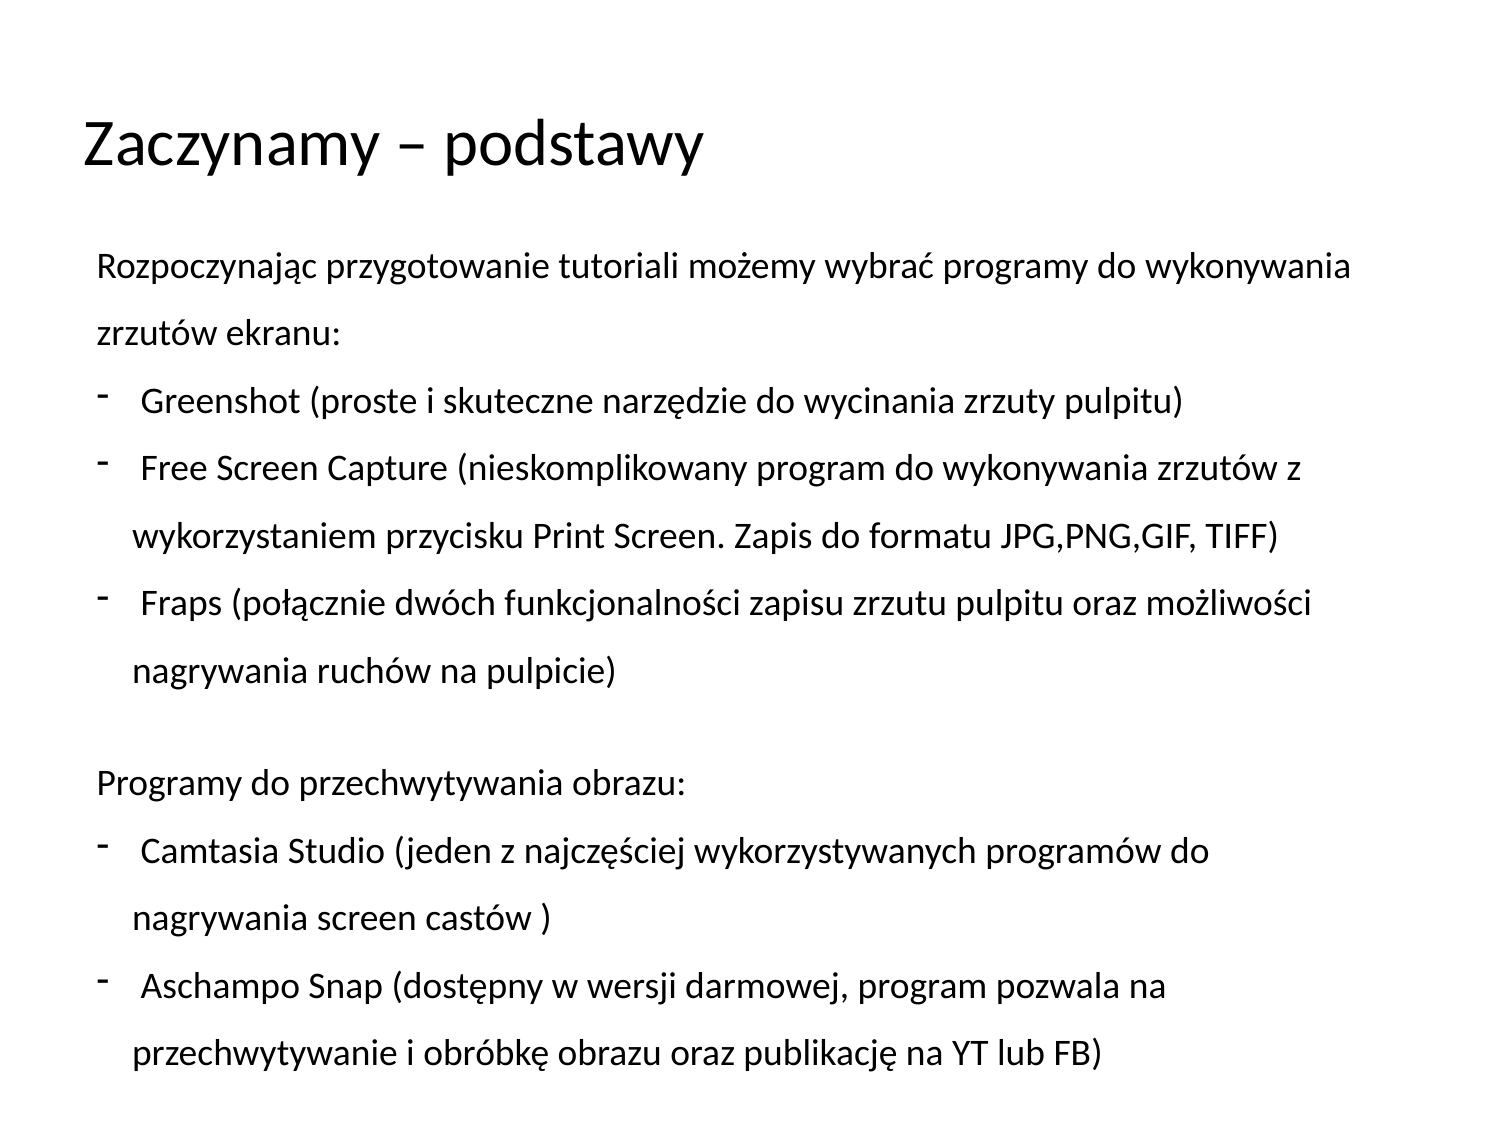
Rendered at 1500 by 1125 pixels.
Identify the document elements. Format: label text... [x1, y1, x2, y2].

text_box Zaczynamy – podstawy [69, 91, 1383, 187]
text_box Rozpoczynając przygotowanie tutoriali możemy wybrać programy do wykonywania zrzutów ekranu: Greenshot (proste i skuteczne narzędzie do wycinania zrzuty pulpitu) Free Screen Capture (nieskomplikowany program do wykonywania zrzutów z wykorzystaniem przycisku Print Screen. Zapis do formatu JPG,PNG,GIF, TIFF) Fraps (połącznie dwóch funkcjonalności zapisu zrzutu pulpitu oraz możliwości nagrywania ruchów na pulpicie) Programy do przechwytywania obrazu: Camtasia Studio (jeden z najczęściej wykorzystywanych programów do nagrywania screen castów ) Aschampo Snap (dostępny w wersji darmowej, program pozwala na przechwytywanie i obróbkę obrazu oraz publikację na YT lub FB) [81, 210, 1407, 1081]
